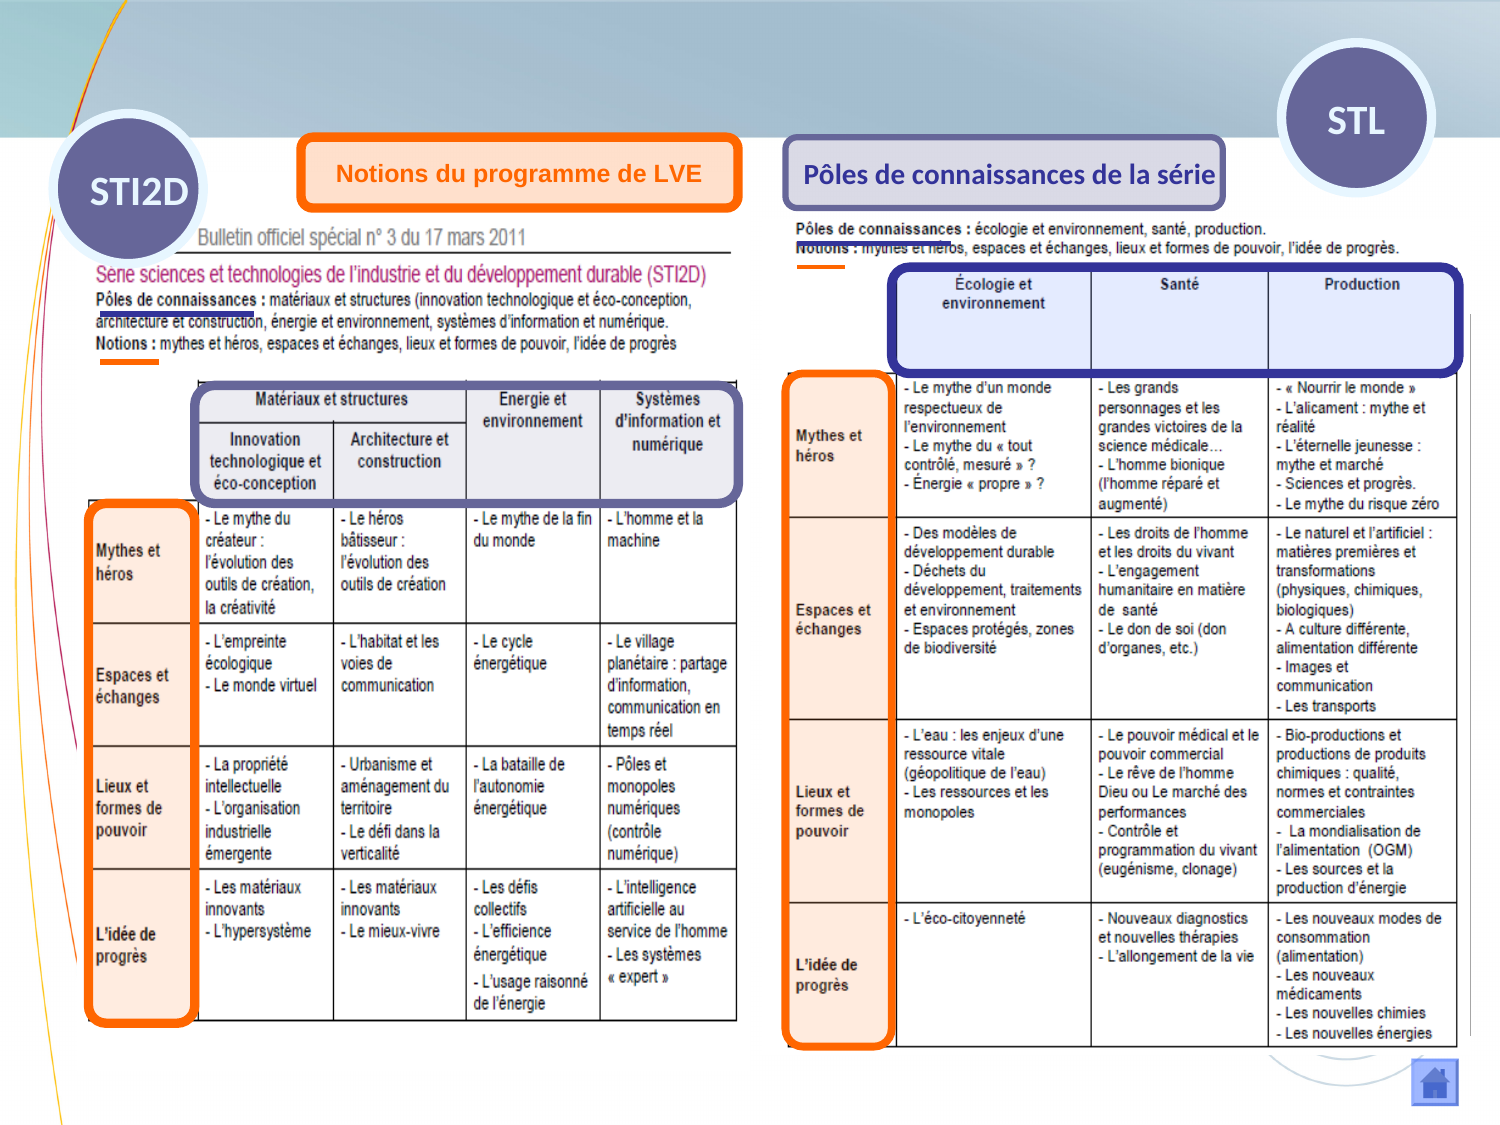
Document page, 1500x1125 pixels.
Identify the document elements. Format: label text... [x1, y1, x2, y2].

picture [0, 0, 1500, 1125]
text_box STL [1281, 42, 1432, 193]
text_box [194, 385, 739, 504]
text_box [88, 503, 195, 1024]
text_box [891, 267, 1459, 374]
text_box Pôles de connaissances de la série [785, 137, 1223, 209]
text_box [785, 373, 892, 1047]
text_box Notions du programme de LVE [301, 137, 739, 209]
text_box [1412, 1058, 1459, 1107]
text_box STI2D [53, 113, 204, 264]
